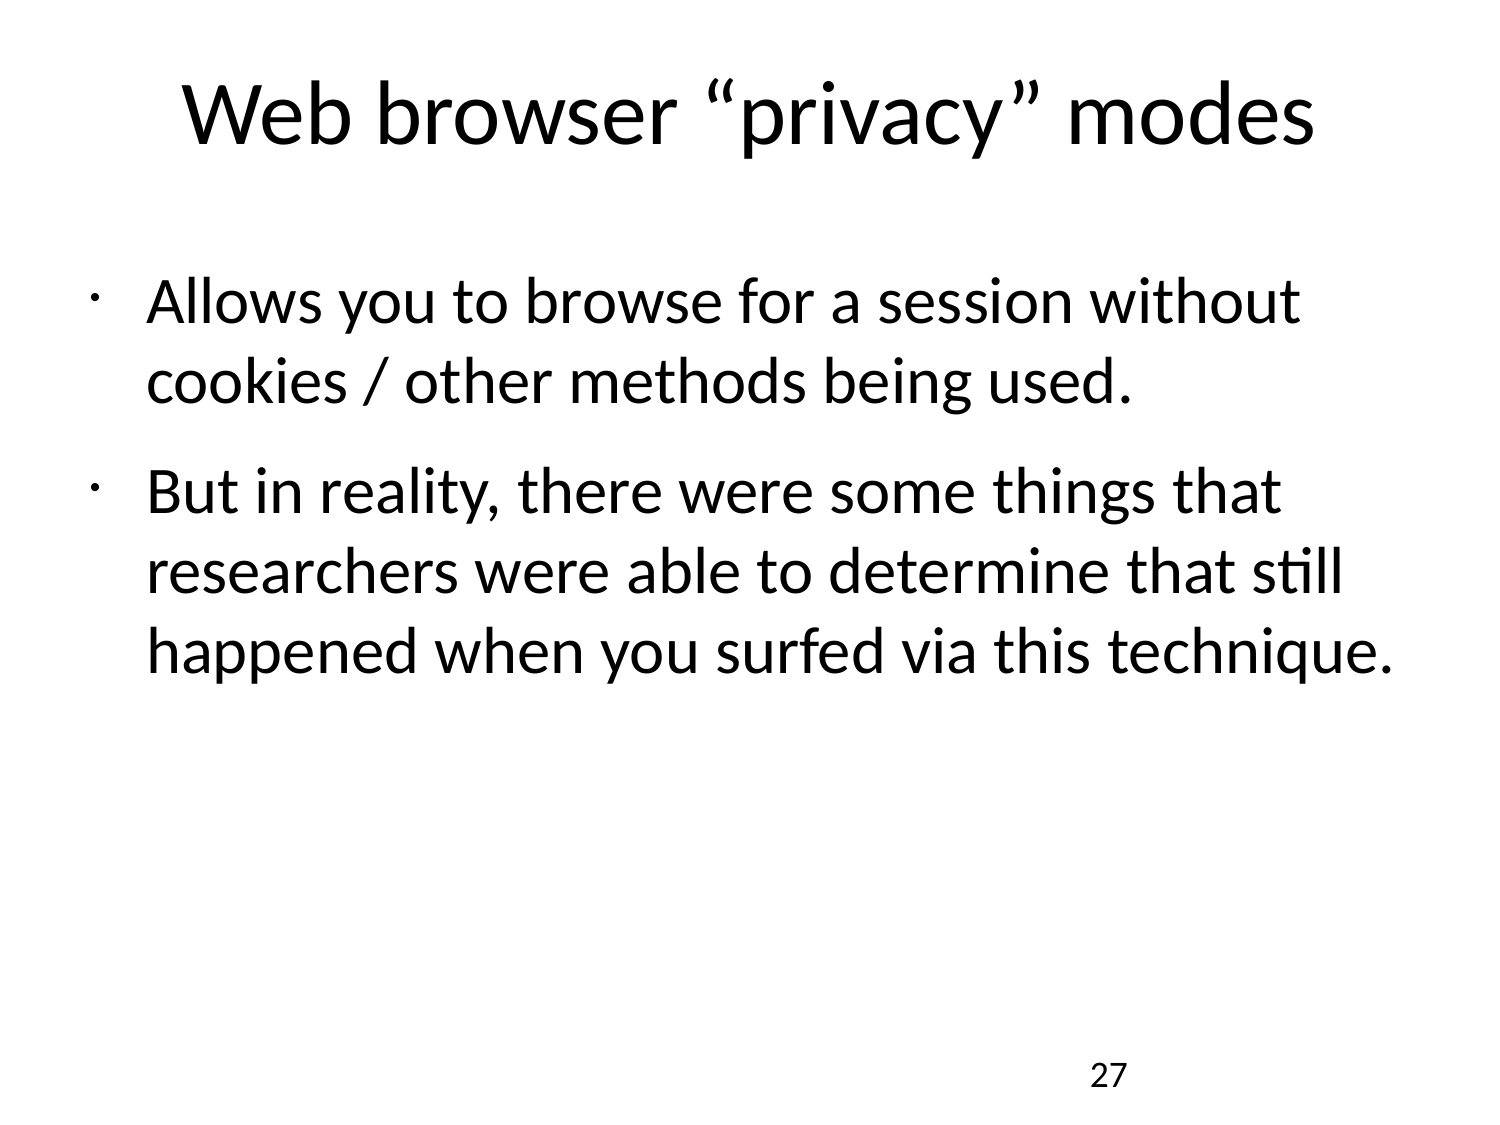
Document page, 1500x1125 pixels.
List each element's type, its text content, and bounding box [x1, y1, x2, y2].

title Web browser “privacy” modes [75, 45, 1425, 233]
slide_number <number> [1074, 1042, 1425, 1103]
list Allows you to browse for a session without cookies / other methods being used. But in reality, there were some things that researchers were able to determine that still happened when you surfed via this technique. [75, 249, 1425, 993]
